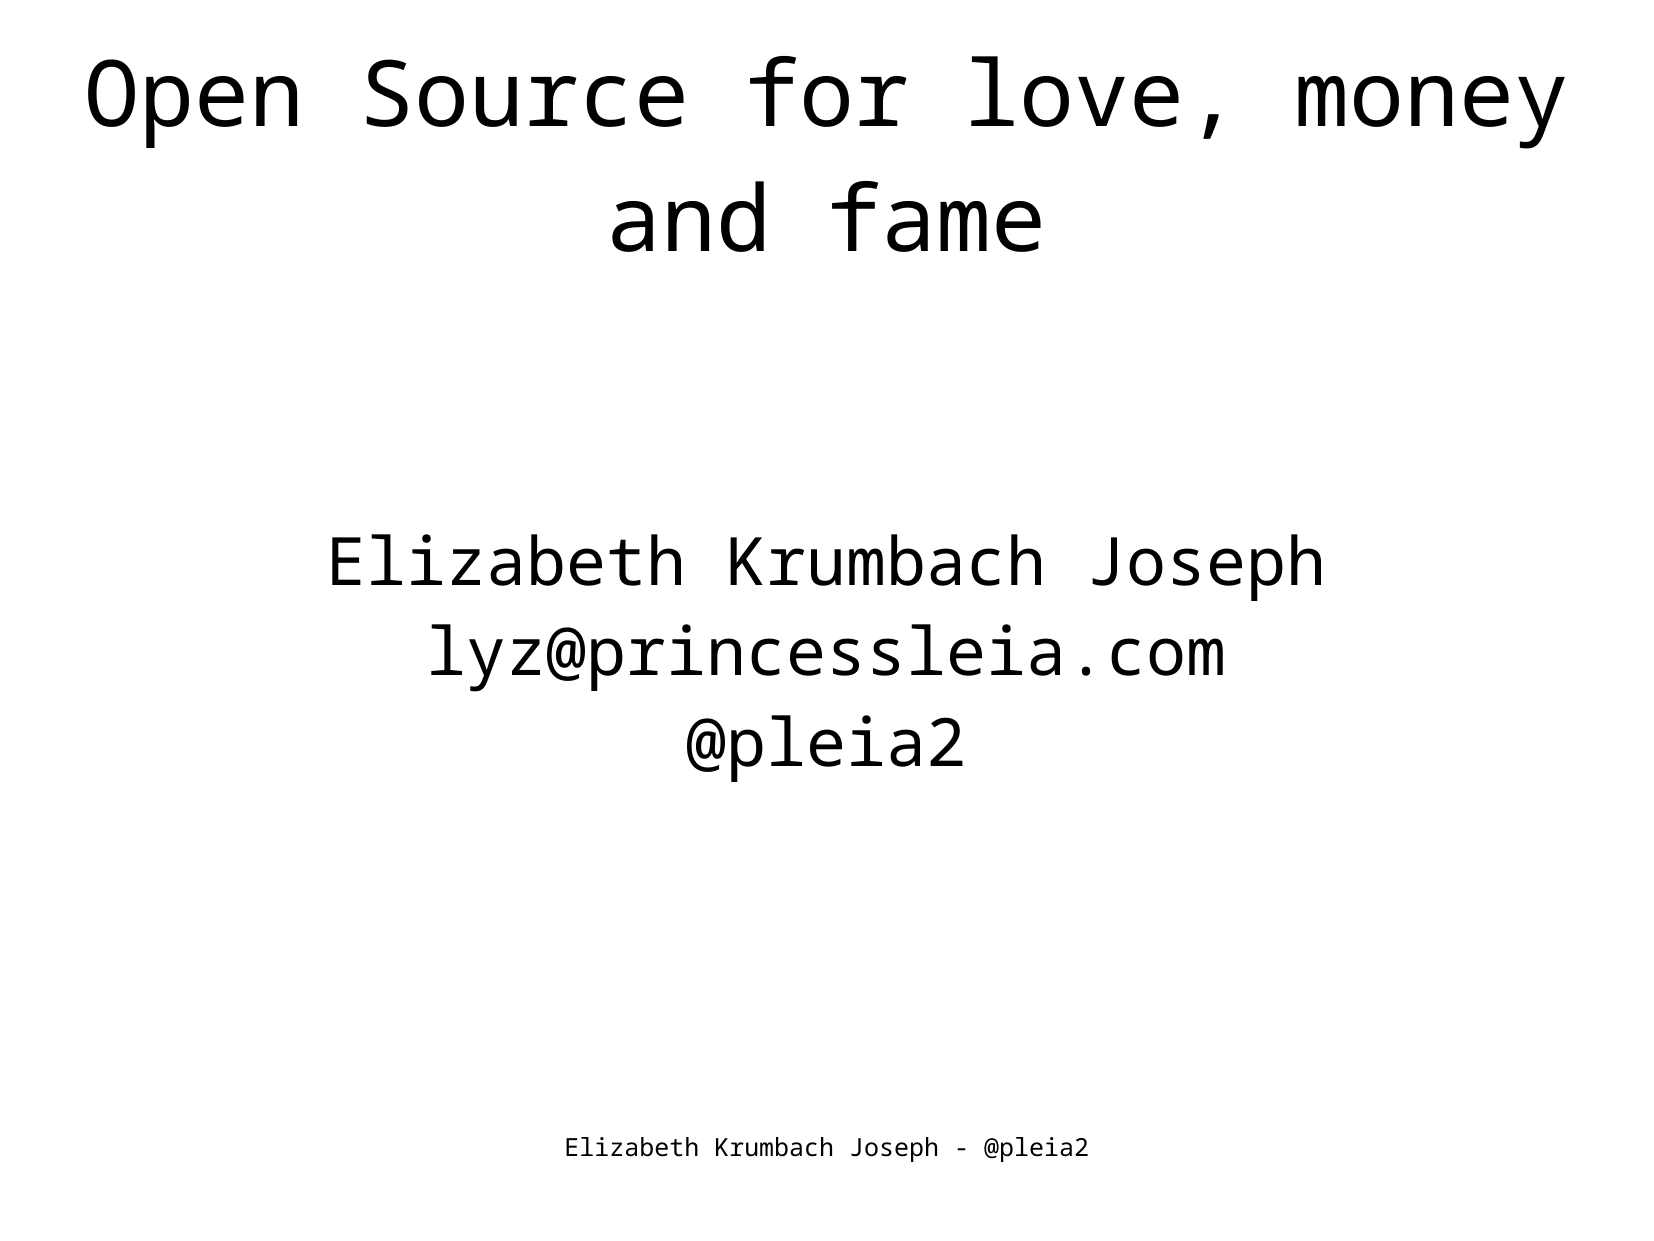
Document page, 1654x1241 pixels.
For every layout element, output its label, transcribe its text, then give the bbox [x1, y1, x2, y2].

title Open Source for love, money and fame [82, 49, 1571, 257]
subtitle Elizabeth Krumbach Joseph lyz@princessleia.com @pleia2 [82, 290, 1571, 1010]
